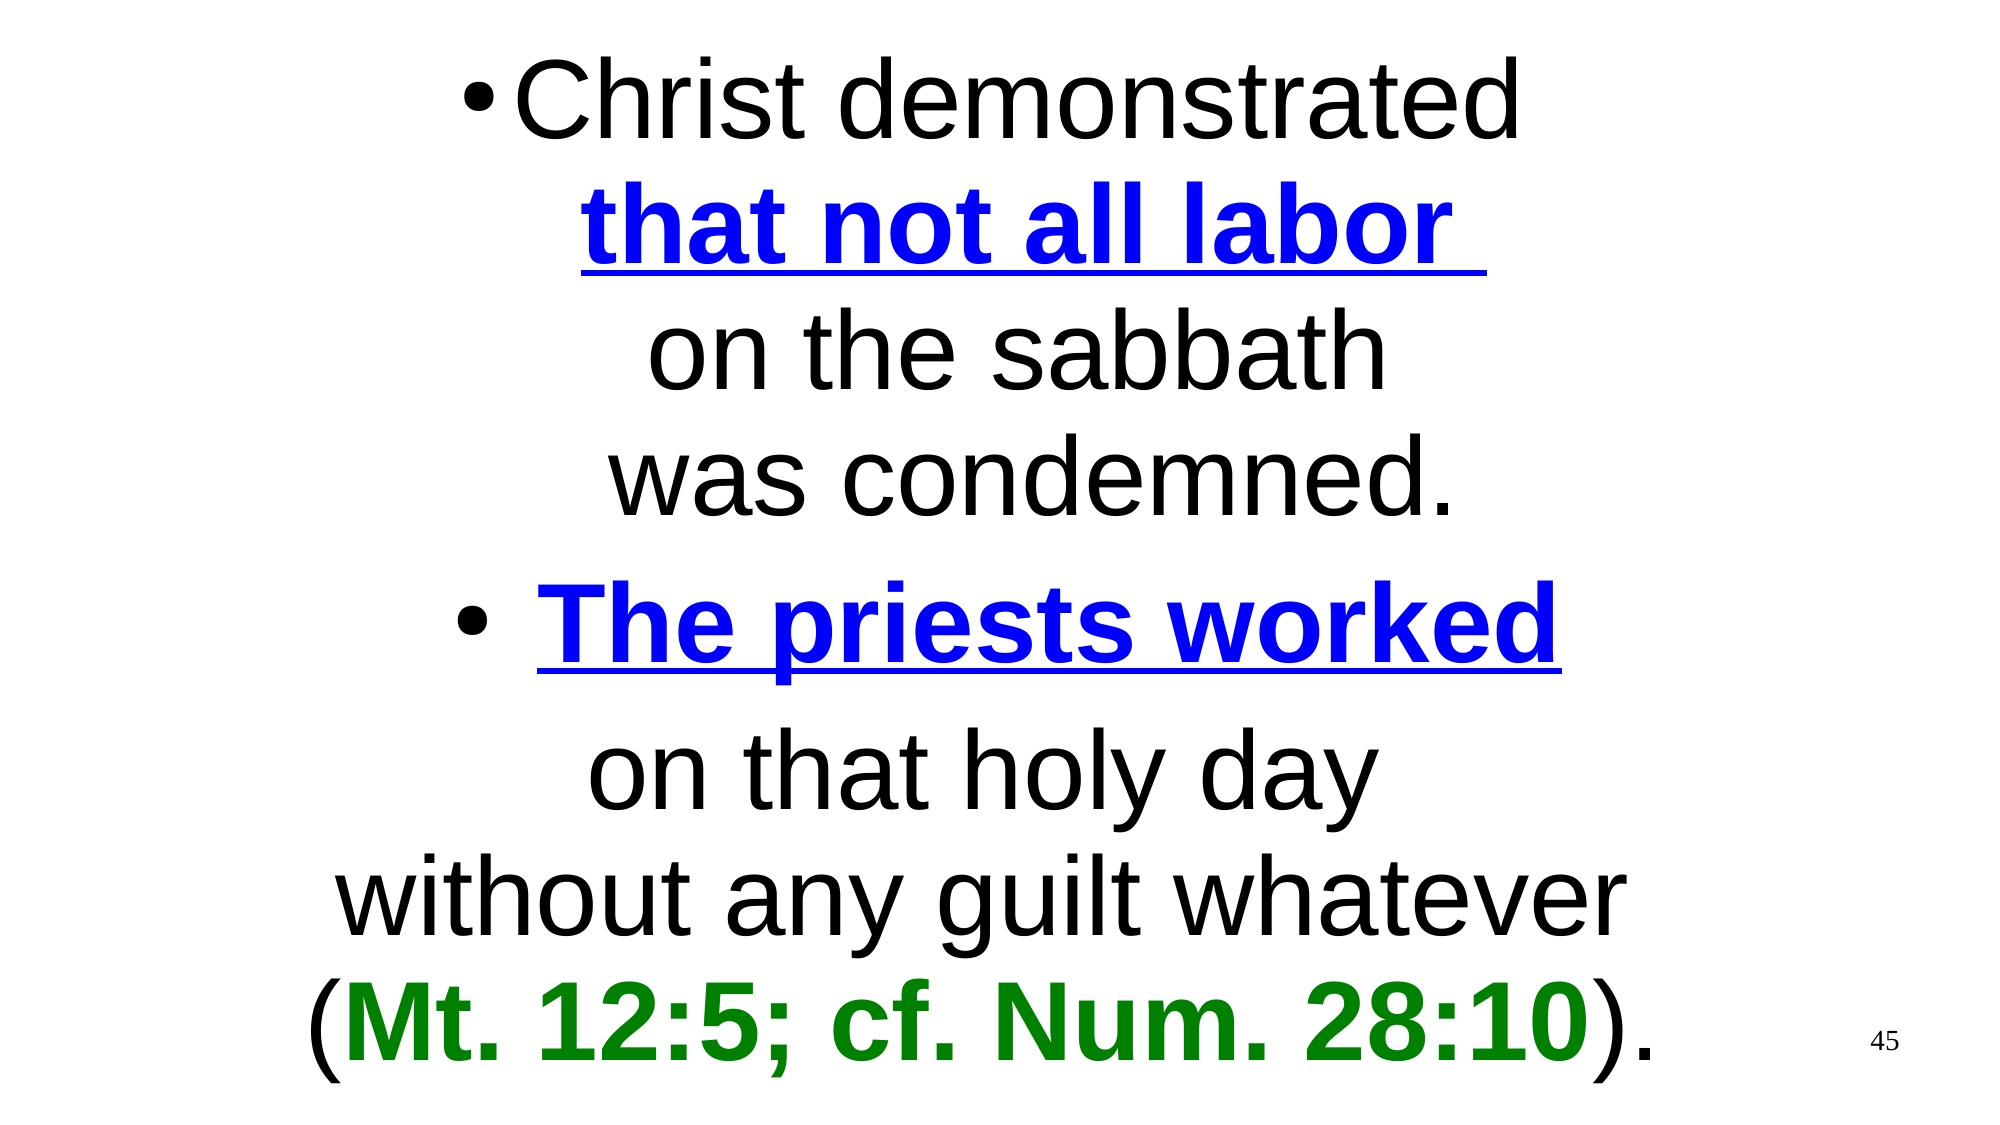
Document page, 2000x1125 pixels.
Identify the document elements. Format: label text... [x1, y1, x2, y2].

list Christ demonstrated that not all labor on the sabbath was condemned. The priests worked on that holy day without any guilt whatever (Mt. 12:5; cf. Num. 28:10). [35, 36, 1962, 1099]
